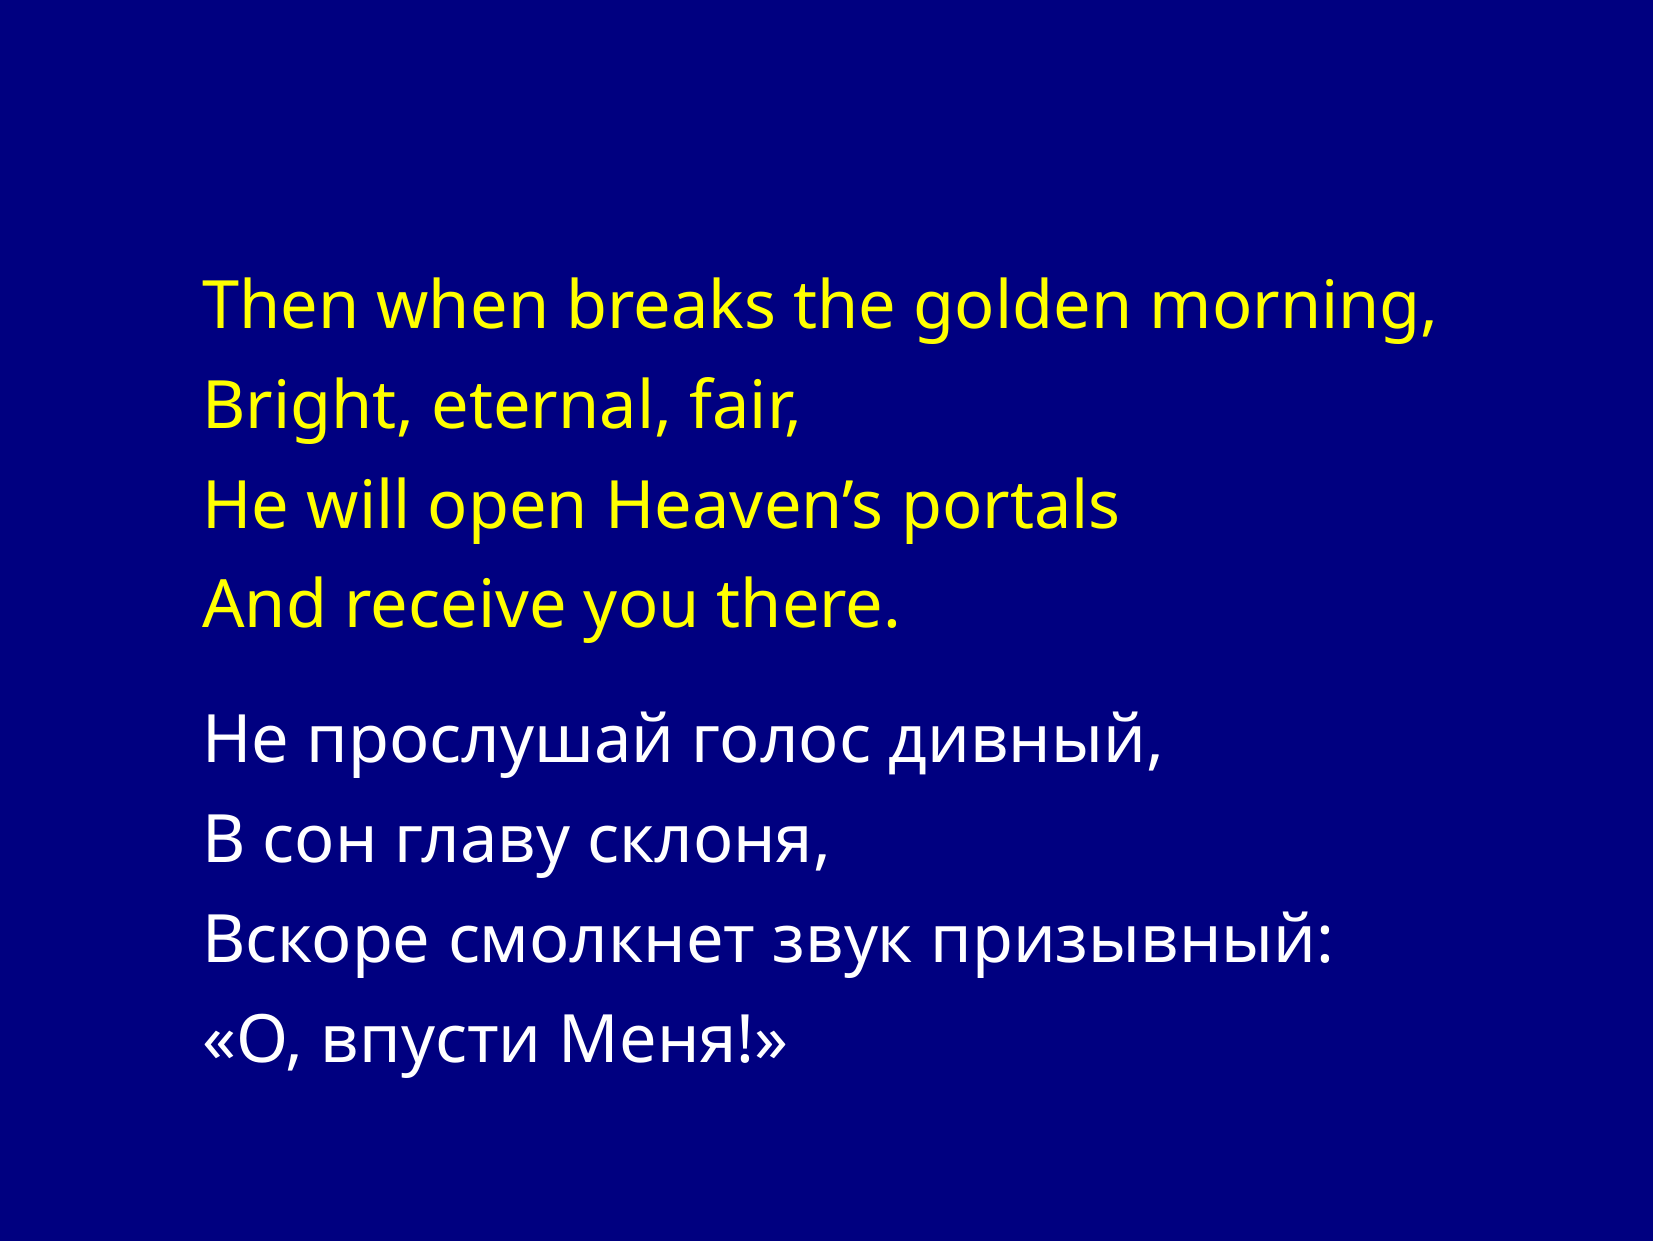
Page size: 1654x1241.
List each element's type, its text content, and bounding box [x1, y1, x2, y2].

text_box Then when breaks the golden morning, Bright, eternal, fair, He will open Heaven’s portals And receive you there. [75, 150, 1576, 638]
text_box Не прослушай голос дивный, В сон главу склоня, Вскоре смолкнет звук призывный: «О, впусти Меня!» [75, 675, 1576, 1163]
